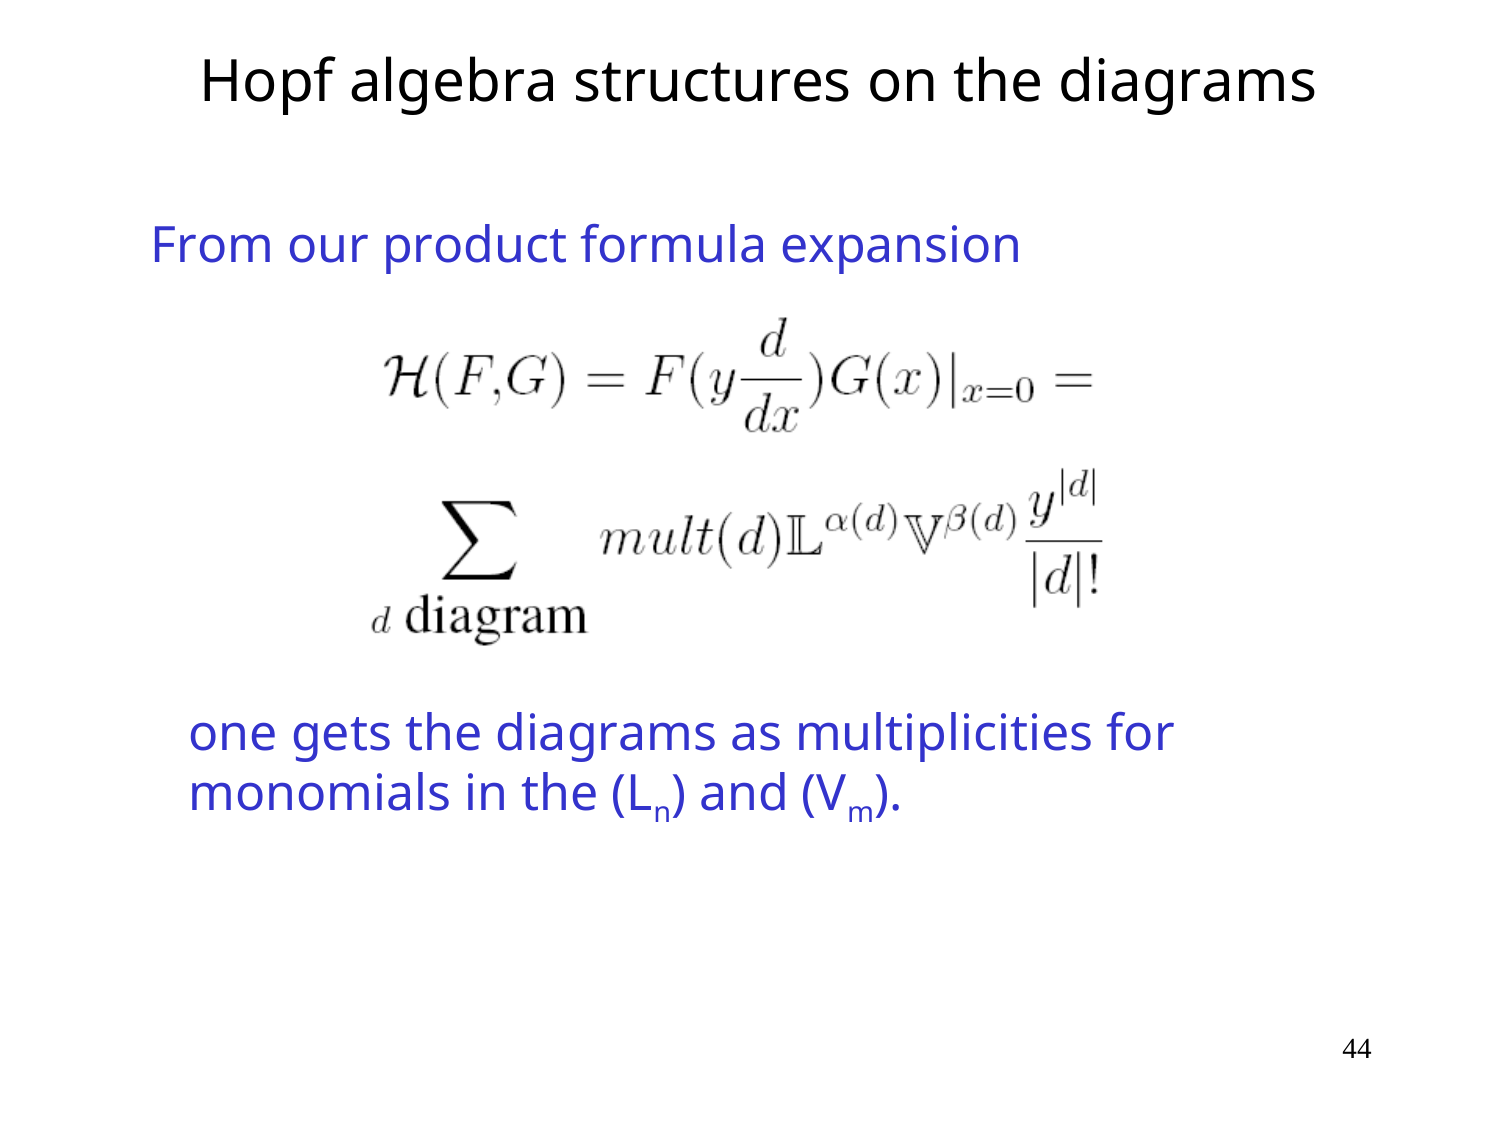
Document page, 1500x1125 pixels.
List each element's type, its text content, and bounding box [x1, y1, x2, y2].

text_box one gets the diagrams as multiplicities for monomials in the (Ln) and (Vm). [174, 692, 1204, 837]
text_box Hopf algebra structures on the diagrams [149, 35, 1367, 122]
picture [350, 299, 1126, 663]
text_box From our product formula expansion [135, 205, 1039, 281]
